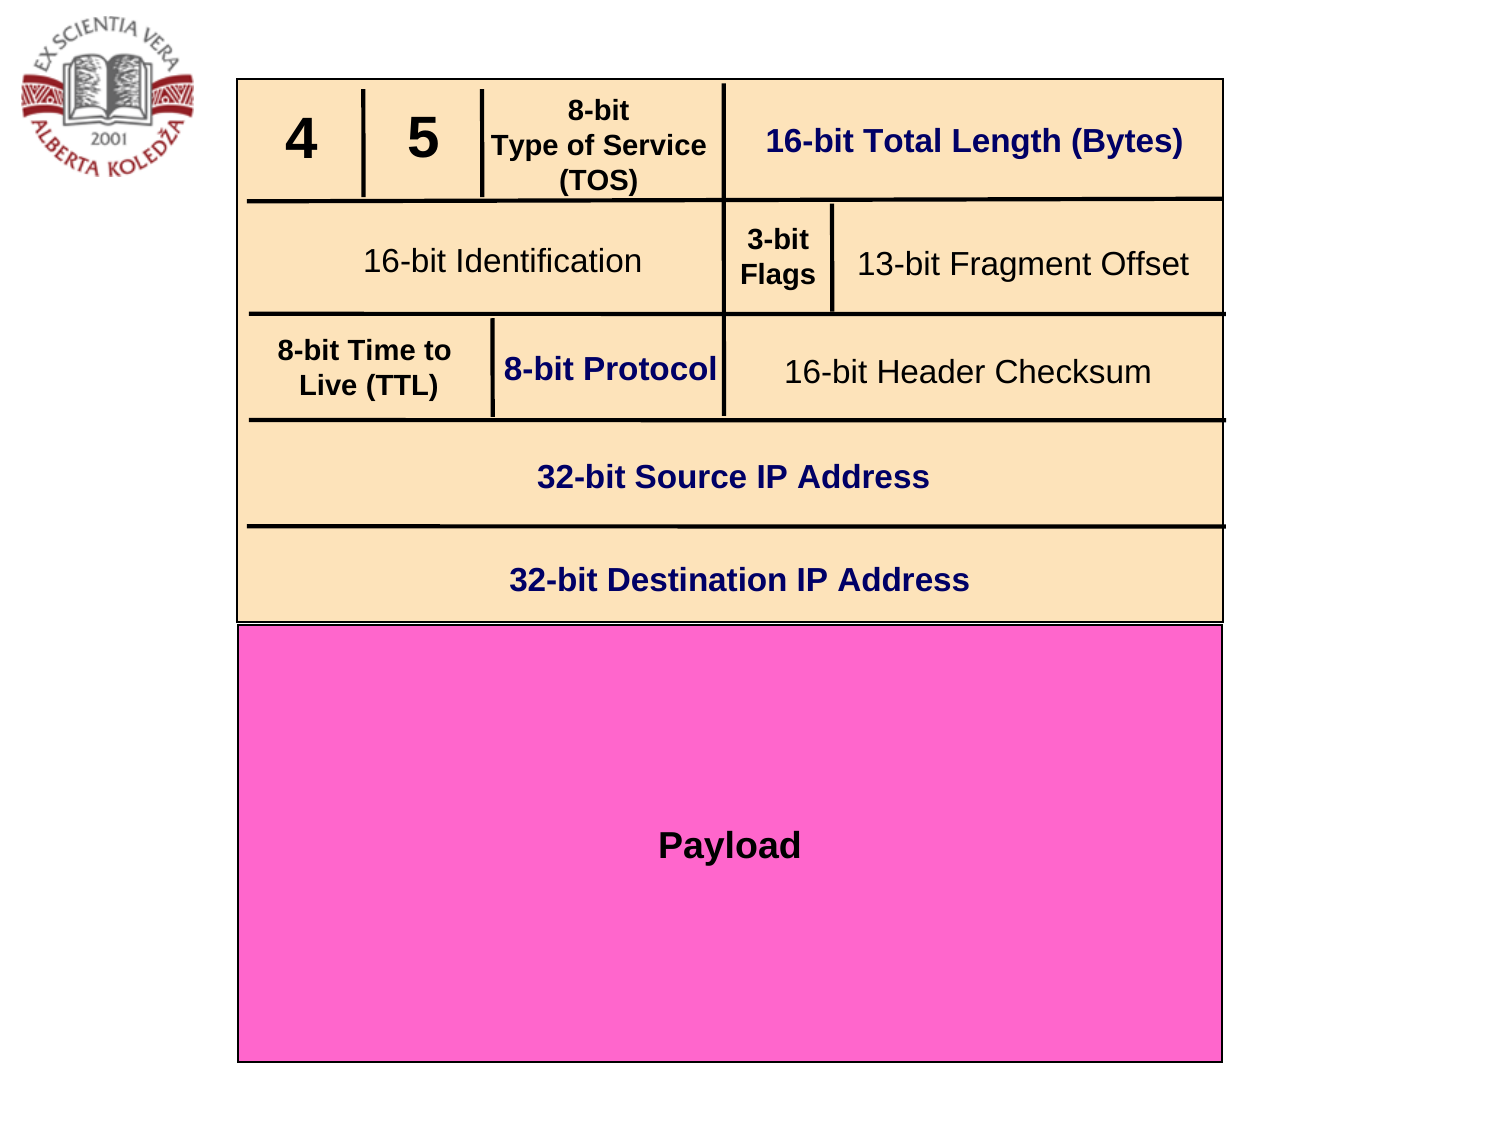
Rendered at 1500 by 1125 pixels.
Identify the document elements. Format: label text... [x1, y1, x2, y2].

text_box 16-bit Total Length (Bytes) [750, 112, 1200, 167]
picture [21, 16, 194, 177]
text_box 5 [392, 92, 456, 177]
text_box [726, 298, 830, 311]
text_box [726, 201, 1223, 311]
text_box 8-bit Time to Live (TTL) [262, 323, 475, 409]
text_box Payload [643, 814, 817, 874]
text_box 32-bit Source IP Address [522, 448, 946, 503]
text_box 16-bit Identification [348, 232, 658, 287]
text_box 13-bit Fragment Offset [842, 235, 1205, 290]
text_box [237, 79, 1223, 623]
text_box 8-bit Protocol [489, 339, 733, 395]
text_box 3-bit Flags [725, 213, 832, 298]
text_box [237, 624, 1223, 1063]
text_box 32-bit Destination IP Address [494, 550, 986, 606]
text_box 4 [270, 92, 333, 177]
text_box 16-bit Header Checksum [769, 342, 1168, 398]
text_box 8-bit Type of Service (TOS) [475, 84, 722, 204]
